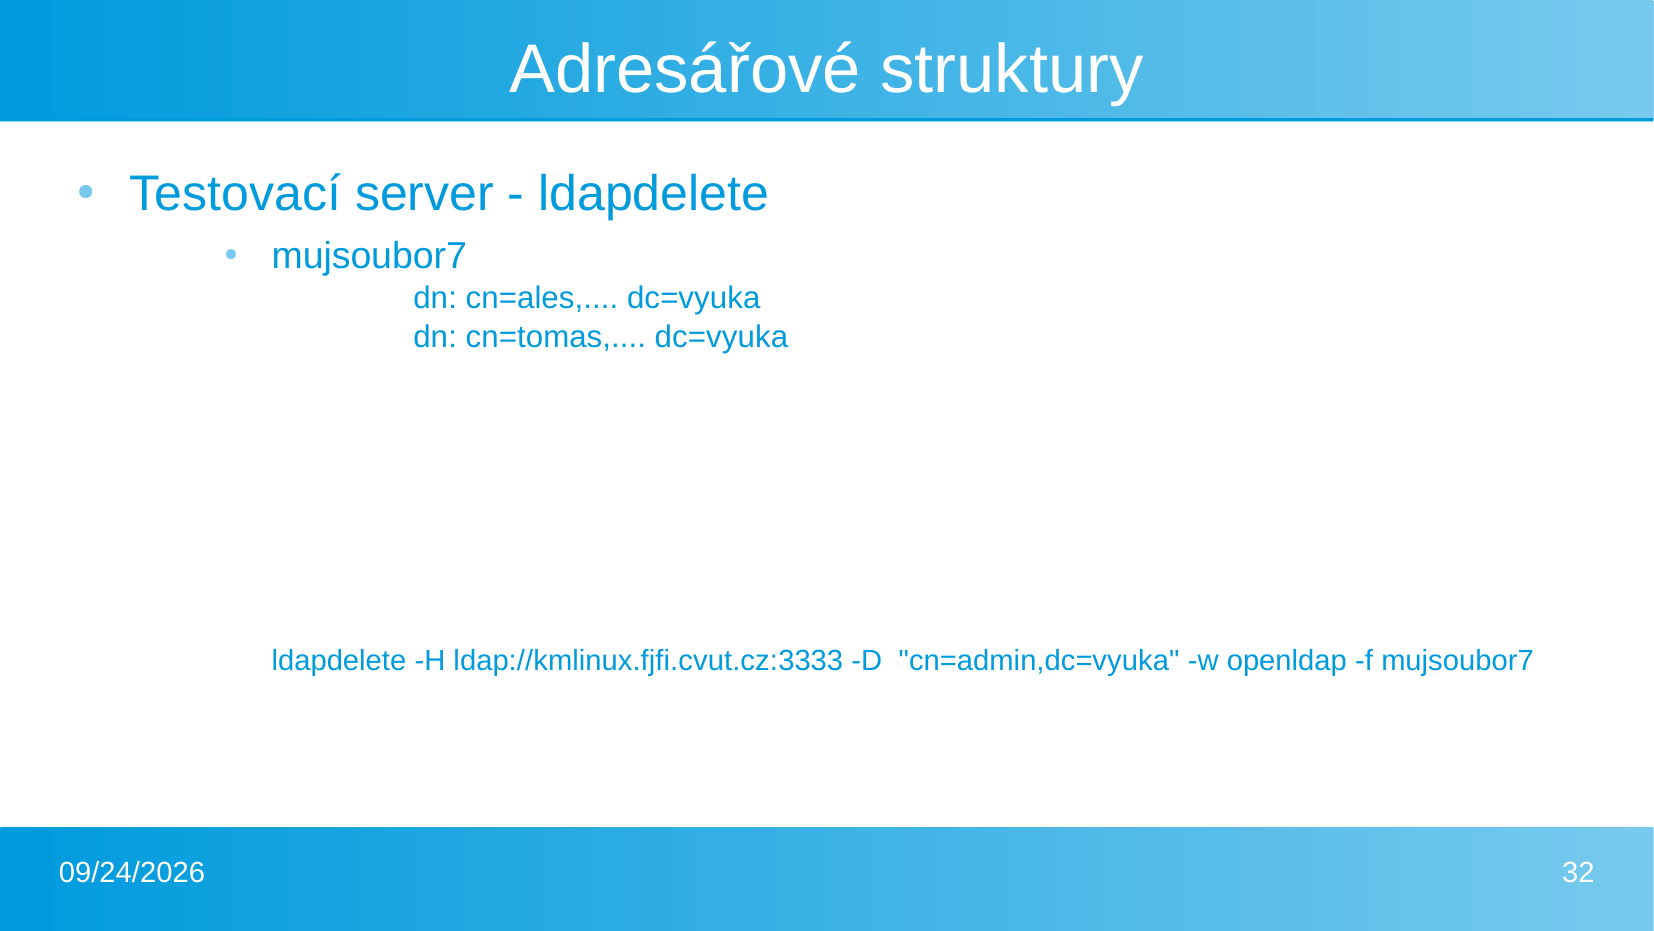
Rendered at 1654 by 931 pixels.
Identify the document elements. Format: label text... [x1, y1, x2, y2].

list Testovací server - ldapdelete mujsoubor7 dn: cn=ales,.... dc=vyuka dn: cn=tomas,.... dc=vyuka ldapdelete -H ldap://kmlinux.fjfi.cvut.cz:3333 -D "cn=admin,dc=vyuka" -w openldap -f mujsoubor7 [59, 165, 1595, 756]
title Adresářové struktury [59, 29, 1595, 108]
